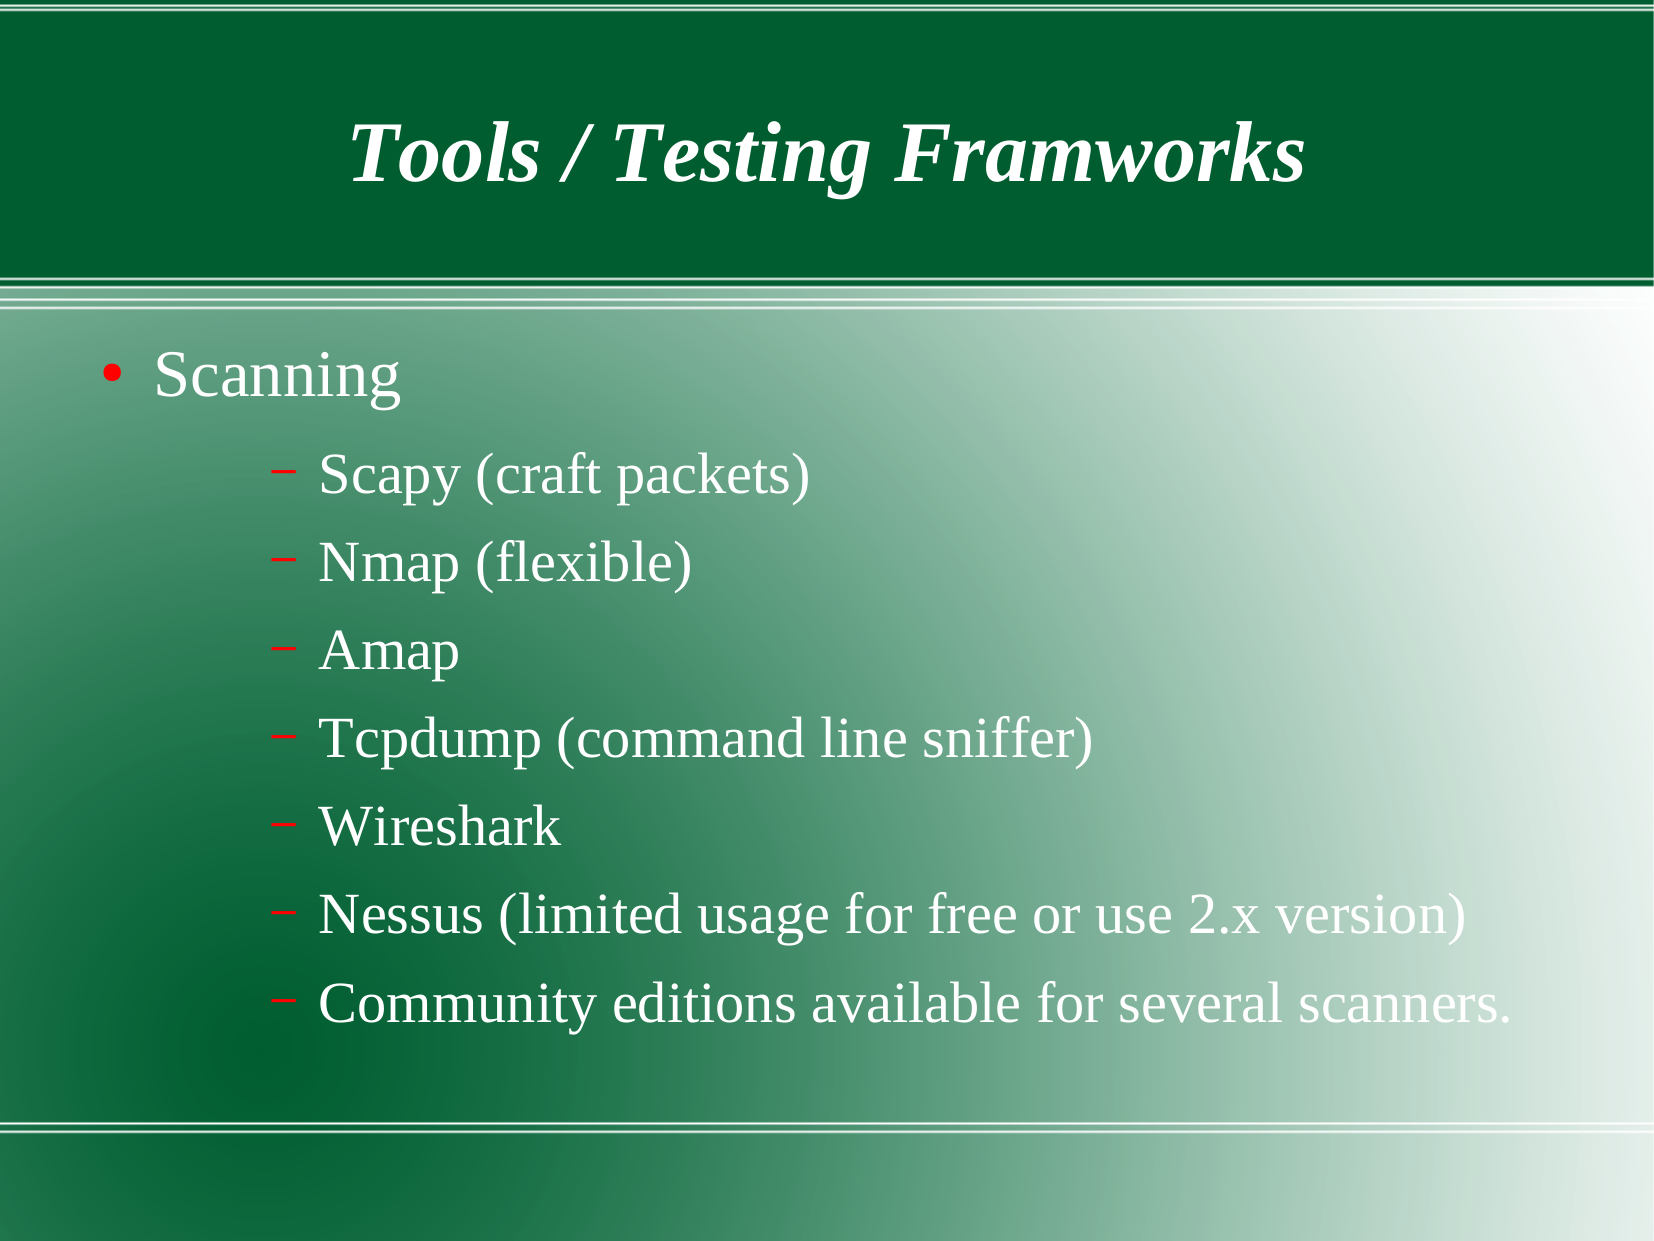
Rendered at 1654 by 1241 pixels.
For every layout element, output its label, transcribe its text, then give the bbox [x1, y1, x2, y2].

title Tools / Testing Framworks [82, 49, 1571, 257]
picture [0, 0, 1654, 1241]
list Scanning Scapy (craft packets) Nmap (flexible) Amap Tcpdump (command line sniffer) Wireshark Nessus (limited usage for free or use 2.x version) Community editions available for several scanners. [82, 337, 1571, 1156]
